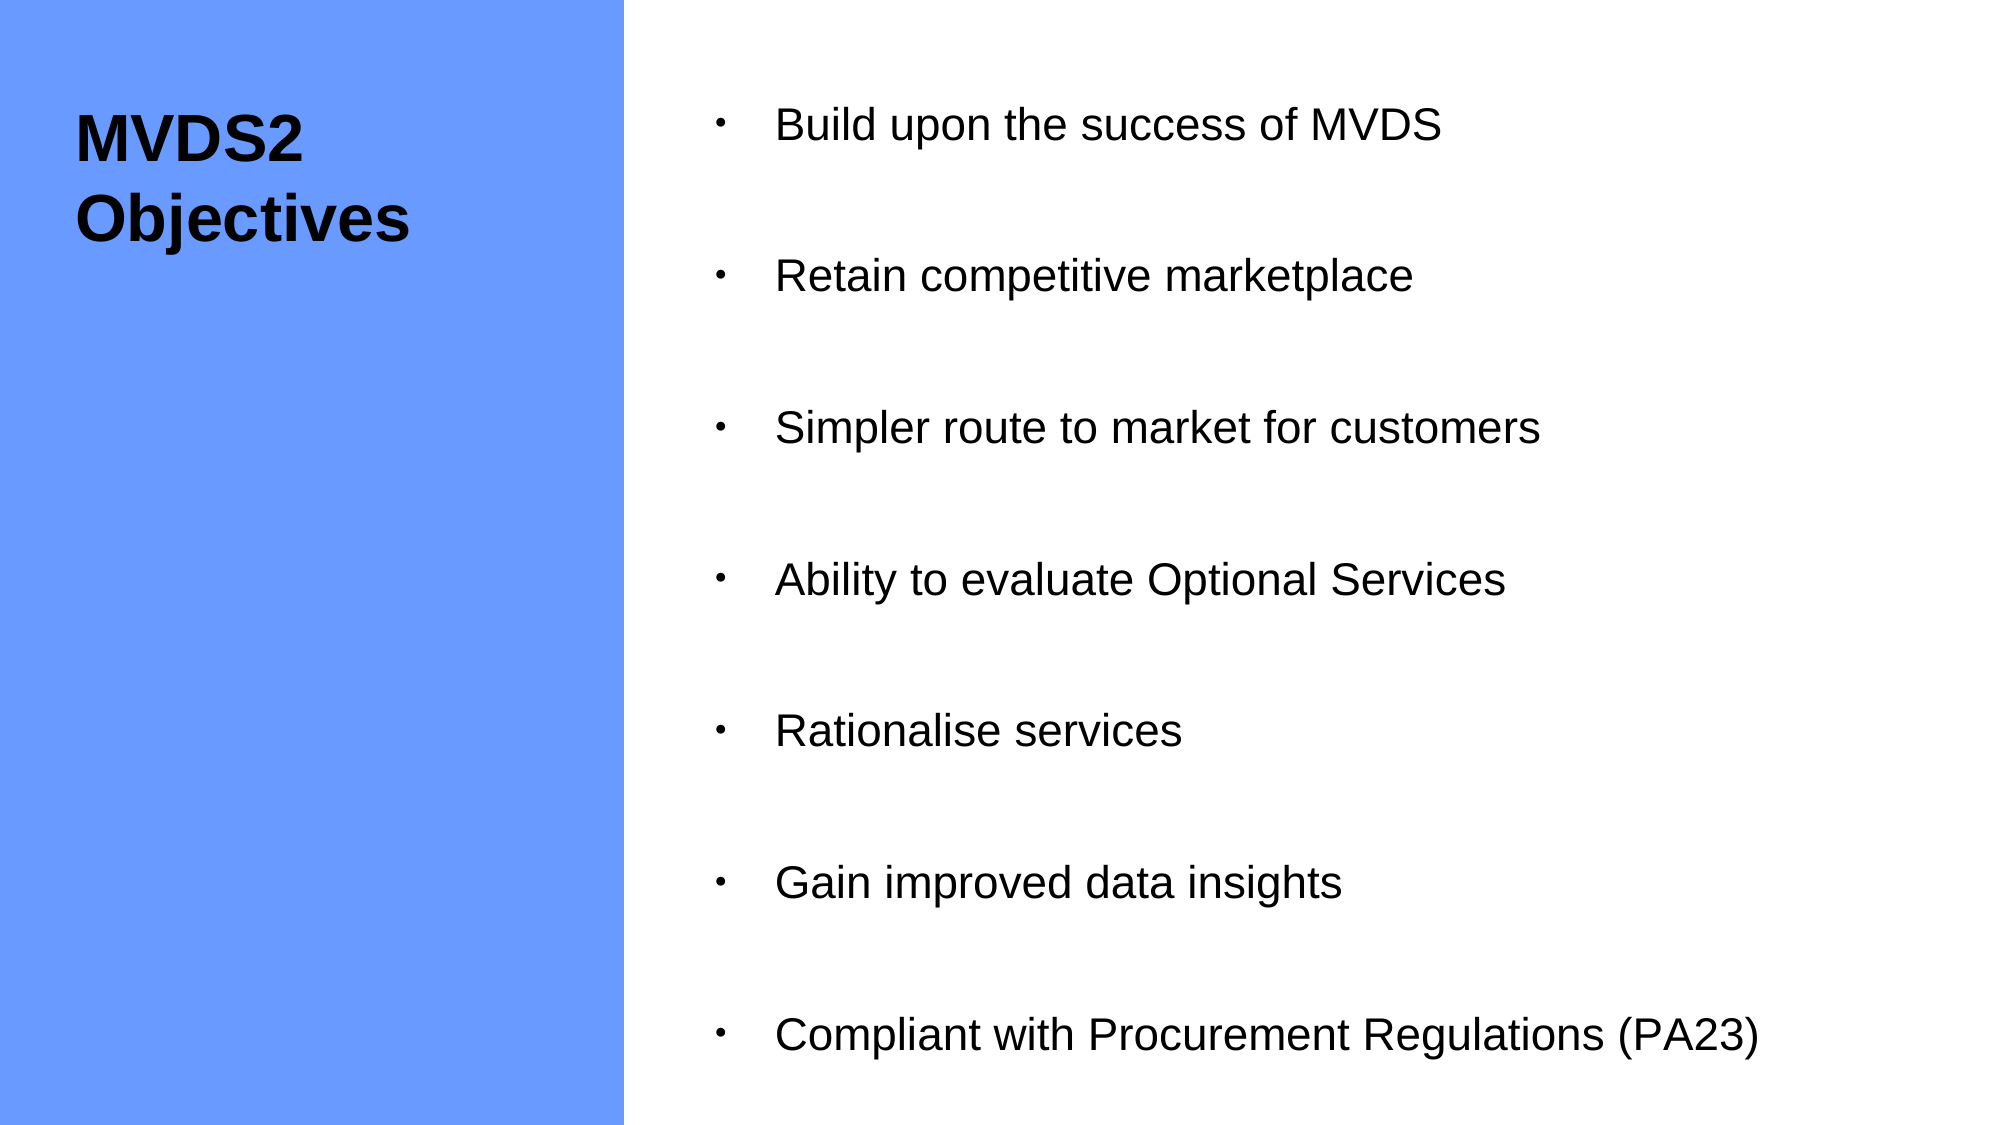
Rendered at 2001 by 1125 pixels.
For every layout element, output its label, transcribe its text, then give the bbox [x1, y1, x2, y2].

title MVDS2 Objectives [75, 94, 577, 346]
title Build upon the success of MVDS Retain competitive marketplace Simpler route to market for customers Ability to evaluate Optional Services Rationalise services Gain improved data insights Compliant with Procurement Regulations (PA23) [685, 94, 1876, 890]
